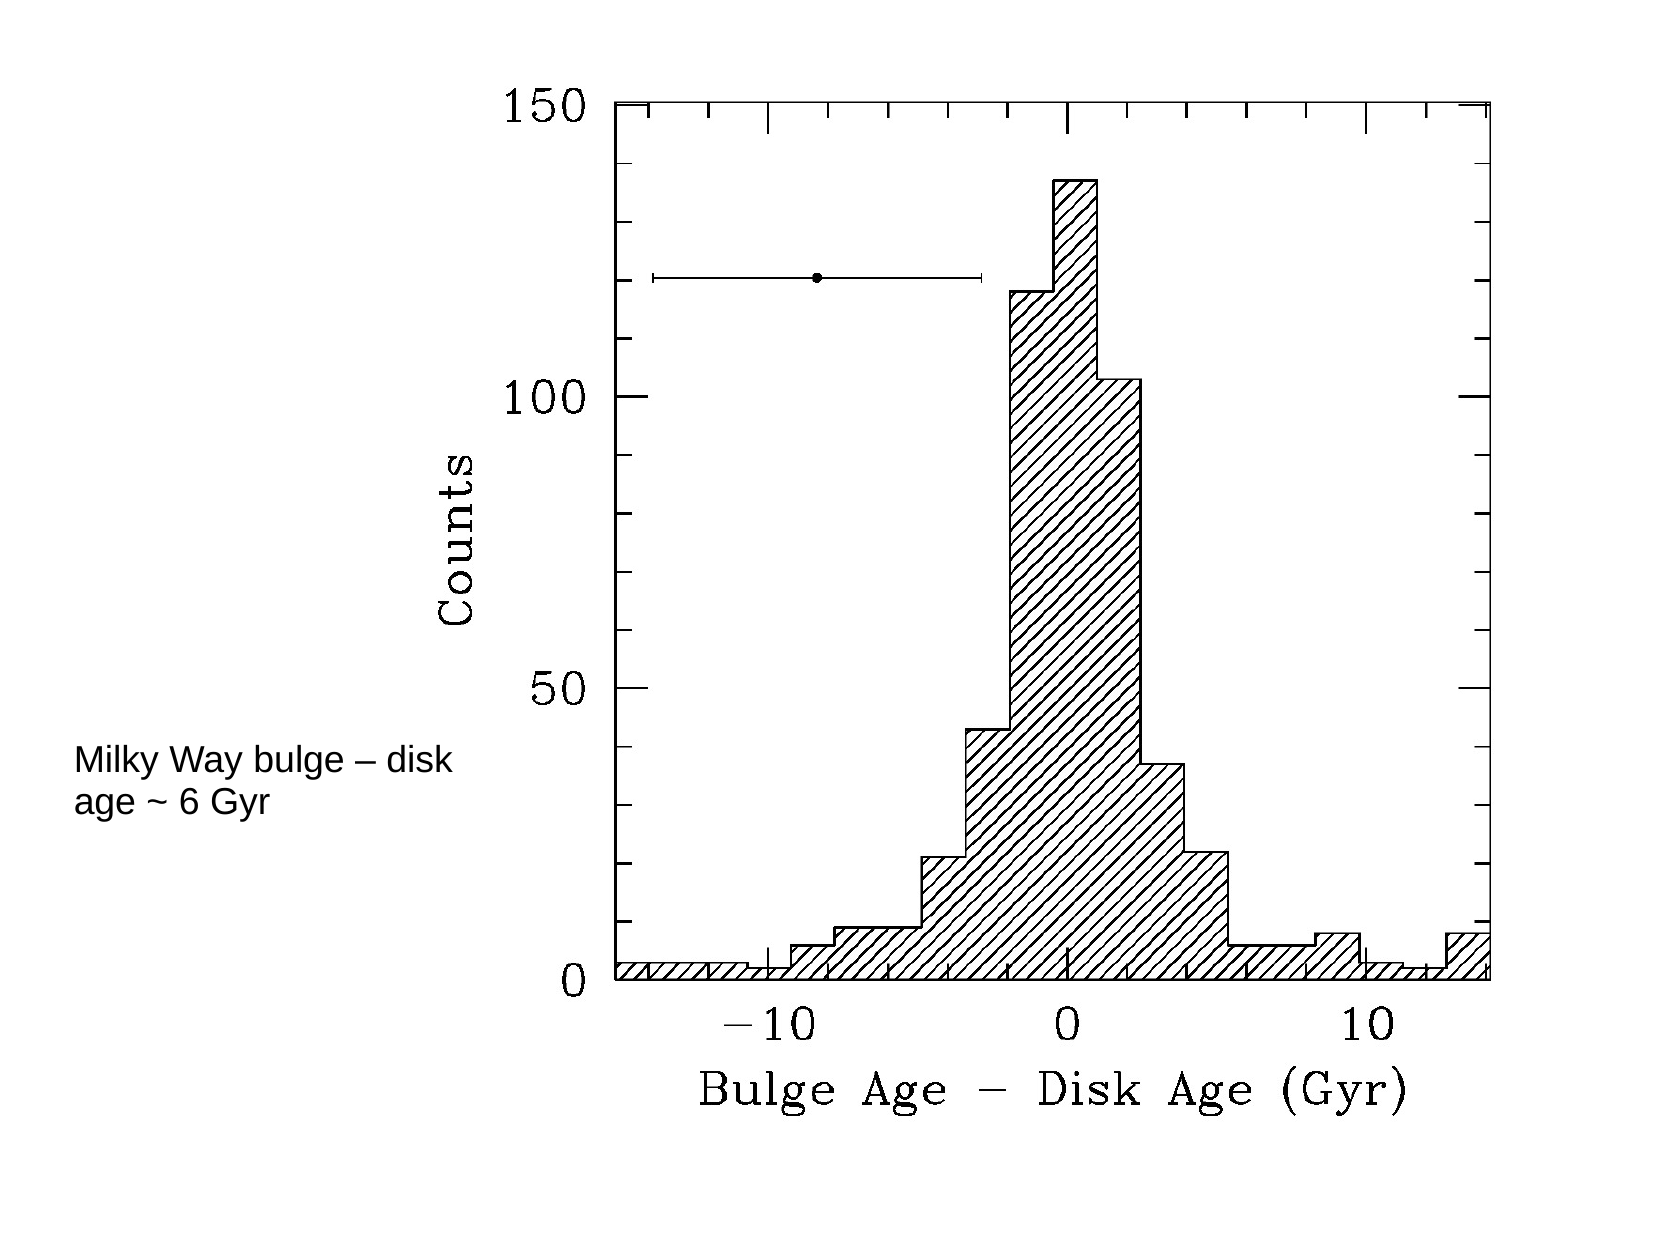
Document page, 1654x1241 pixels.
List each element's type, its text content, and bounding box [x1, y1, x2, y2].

picture [428, 40, 1551, 1163]
text_box Milky Way bulge – disk age ~ 6 Gyr [0, 730, 529, 950]
